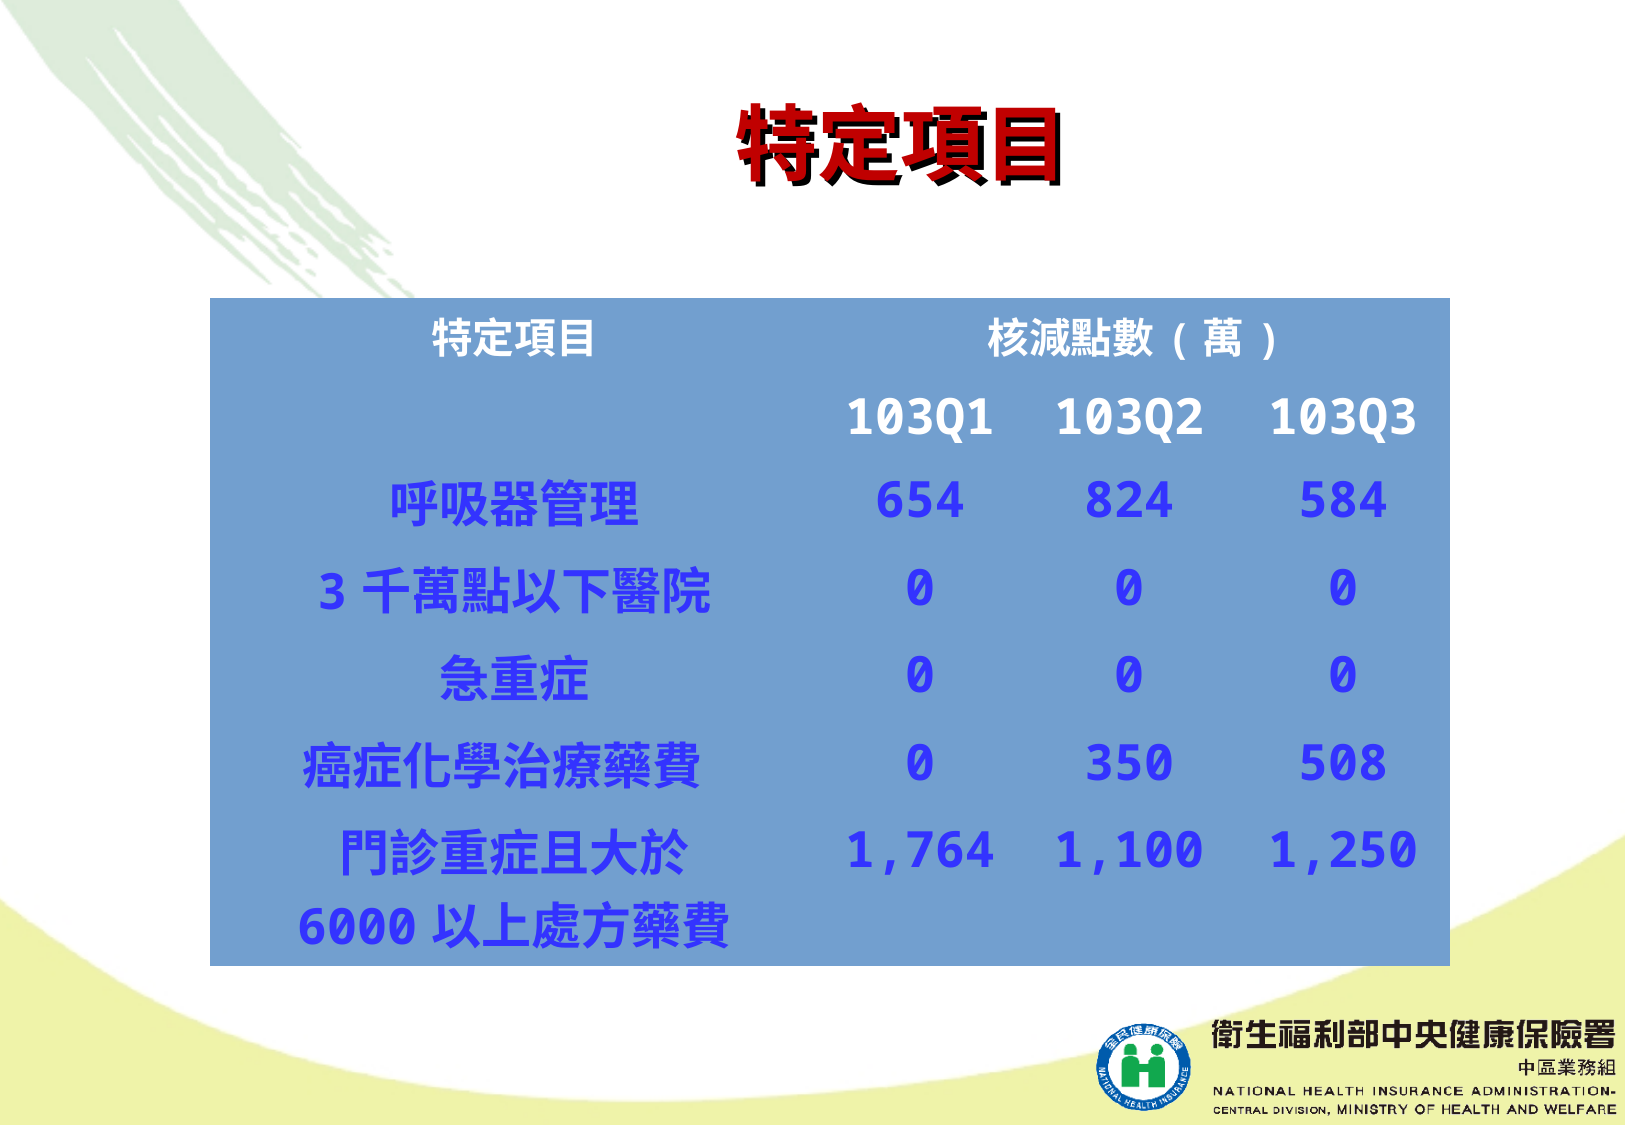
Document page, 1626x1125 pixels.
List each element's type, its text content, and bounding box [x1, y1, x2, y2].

table_cell 1,250 [1236, 806, 1450, 966]
table_cell 0 [1022, 632, 1236, 719]
table_cell 癌症化學治療藥費 [210, 719, 819, 806]
table_cell 0 [819, 632, 1022, 719]
table_cell 0 [1236, 632, 1450, 719]
table_cell 1,764 [819, 806, 1022, 966]
table_cell 584 [1236, 457, 1450, 544]
table_cell 103Q3 [1236, 374, 1450, 457]
table_cell 1,100 [1022, 806, 1236, 966]
table_cell 門診重症且大於 6000以上處方藥費 [210, 806, 819, 966]
table_cell 350 [1022, 719, 1236, 806]
table_cell 急重症 [210, 632, 819, 719]
table_header 核減點數(萬) [819, 298, 1450, 374]
table_header 特定項目 [210, 298, 819, 457]
table_cell 3千萬點以下醫院 [210, 544, 819, 632]
table_cell 103Q2 [1022, 374, 1236, 457]
table_cell 103Q1 [819, 374, 1022, 457]
table_cell 0 [1236, 544, 1450, 632]
text_box 特定項目 [304, 67, 1498, 209]
table_cell 0 [1022, 544, 1236, 632]
table_cell 0 [819, 719, 1022, 806]
text_box [633, 1046, 1013, 1107]
table_cell 508 [1236, 719, 1450, 806]
table_cell 0 [819, 544, 1022, 632]
table_cell 824 [1022, 457, 1236, 544]
table_cell 654 [819, 457, 1022, 544]
table_cell 呼吸器管理 [210, 457, 819, 544]
